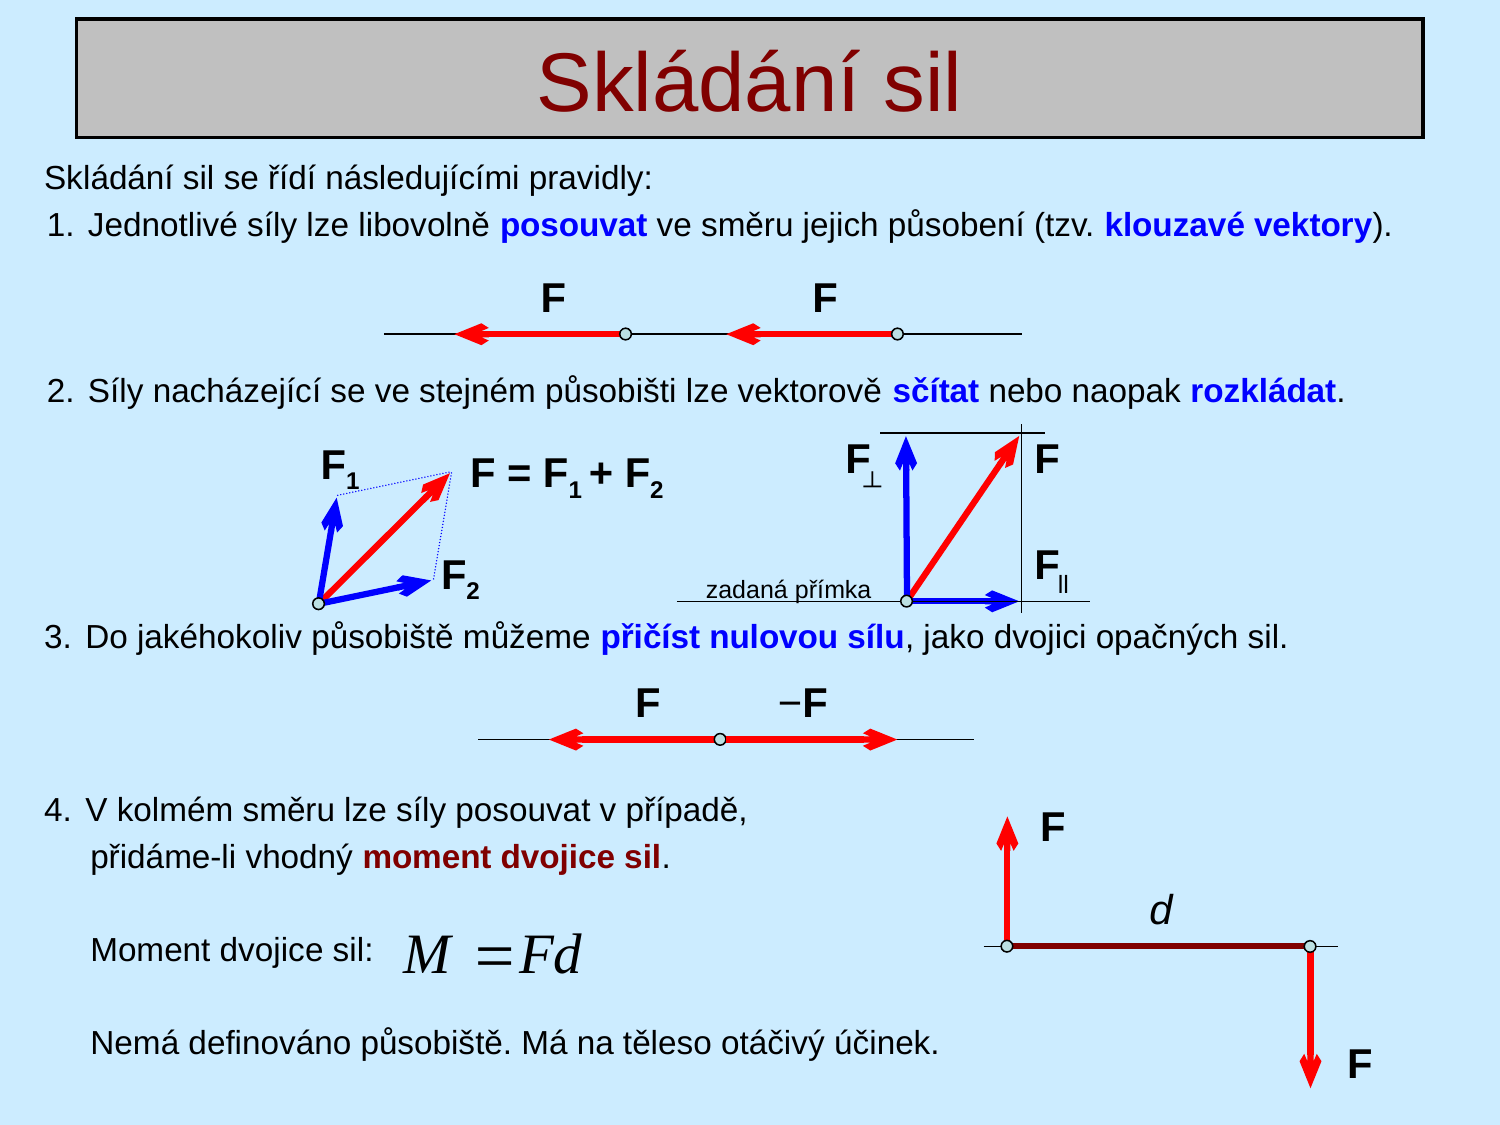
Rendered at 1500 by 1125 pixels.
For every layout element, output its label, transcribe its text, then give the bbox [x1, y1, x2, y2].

text_box F [1024, 792, 1081, 858]
text_box ll [1035, 560, 1092, 606]
text_box [891, 328, 904, 340]
text_box ┴ [844, 462, 901, 508]
text_box F [797, 263, 853, 329]
text_box Skládání sil [76, 18, 1424, 138]
text_box [714, 733, 726, 746]
text_box F = F1 + F2 [442, 438, 691, 511]
text_box F1 [301, 430, 380, 503]
text_box F [1022, 424, 1076, 490]
text_box [619, 328, 632, 340]
text_box −F [749, 668, 856, 734]
text_box F [1331, 1028, 1388, 1094]
text_box [1304, 940, 1316, 953]
text_box [312, 597, 325, 610]
picture [393, 920, 598, 988]
text_box Skládání sil se řídí následujícími pravidly: Jednotlivé síly lze libovolně posouvat ve směru jejich působení (tzv. klouzavé vektory). Síly nacházející se ve stejném působišti lze vektorově sčítat nebo naopak rozkládat. Do jakéhokoliv působiště můžeme přičíst nulovou sílu, jako dvojici opačných sil. V kolmém směru lze síly posouvat v případě, přidáme-li vhodný moment dvojice sil. Moment dvojice sil: Nemá definováno působiště. Má na těleso otáčivý účinek. [29, 148, 1471, 1007]
text_box F [830, 424, 887, 490]
text_box F [1019, 530, 1076, 596]
text_box d [1113, 875, 1209, 941]
text_box F [620, 668, 676, 734]
text_box [1001, 940, 1013, 953]
text_box F2 [419, 540, 502, 612]
text_box F [525, 263, 582, 329]
text_box zadaná přímka [688, 565, 890, 611]
text_box [900, 595, 913, 607]
